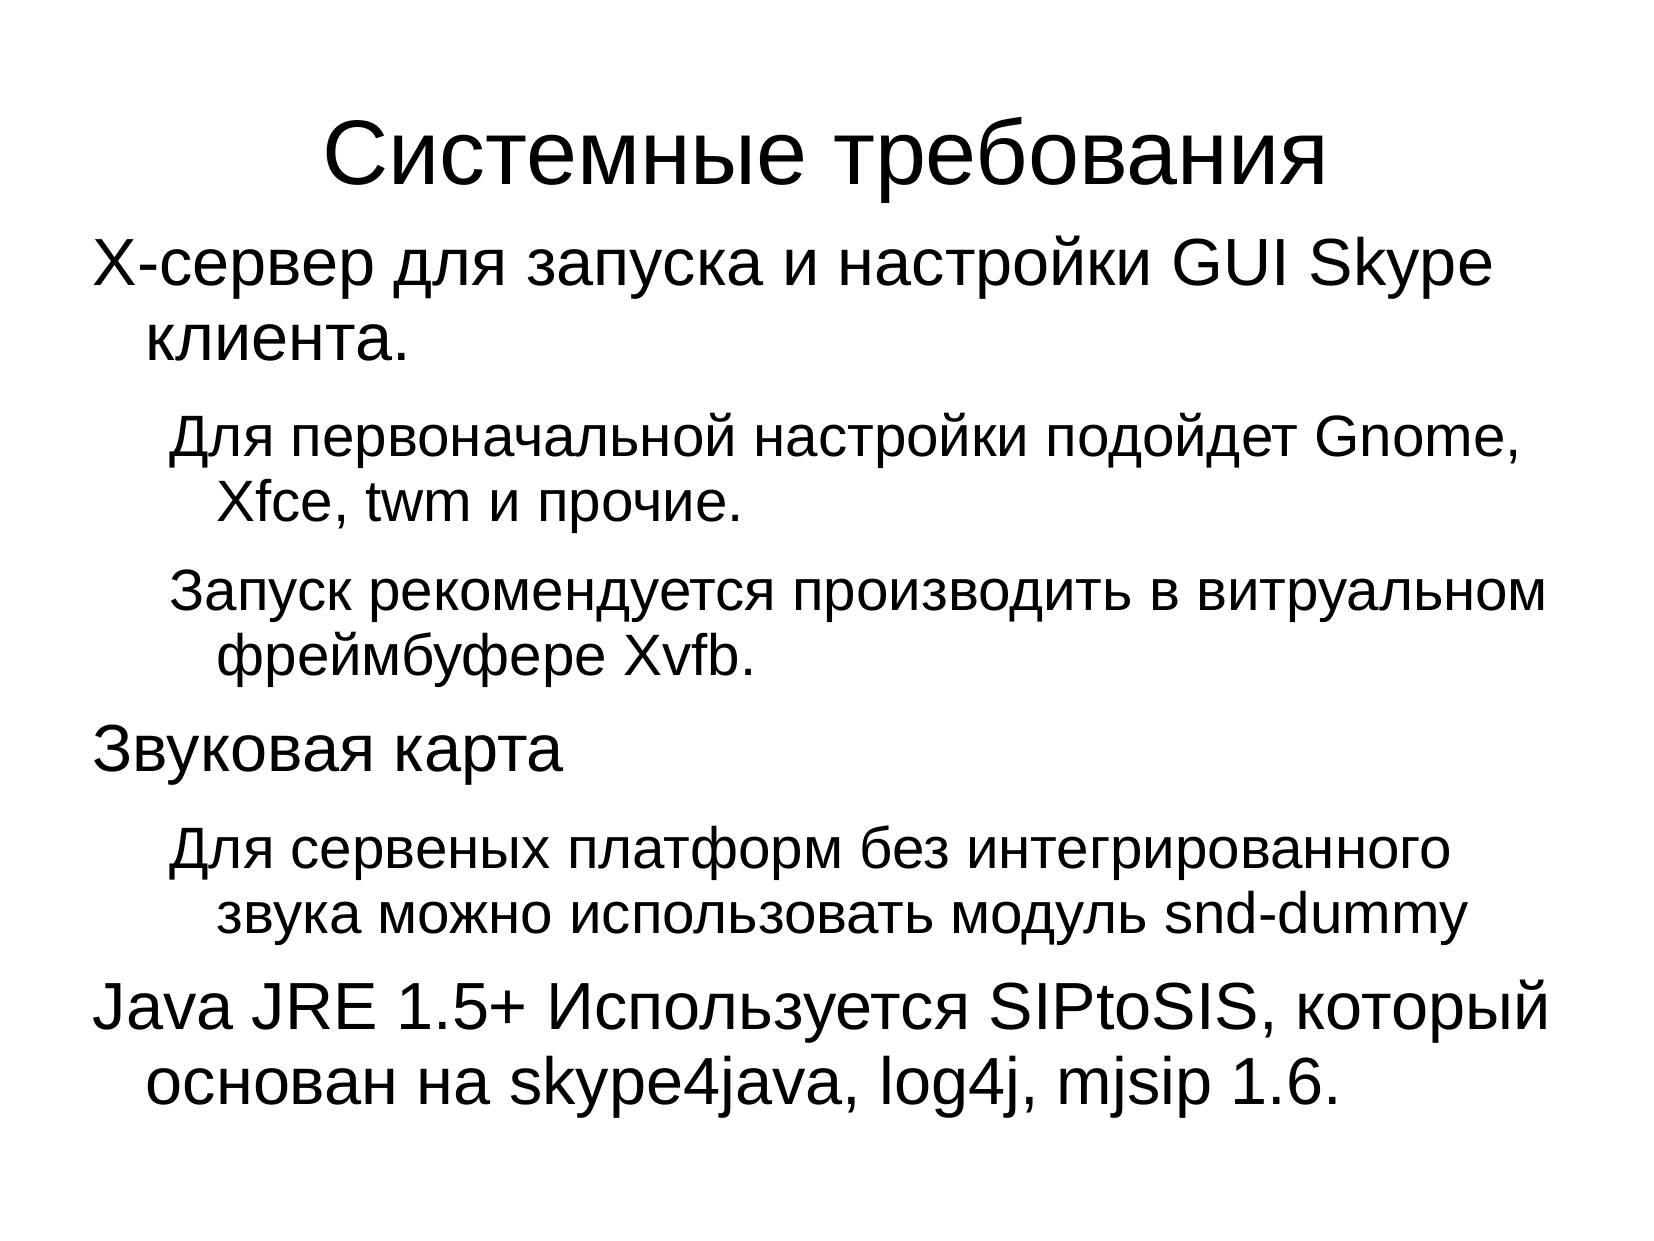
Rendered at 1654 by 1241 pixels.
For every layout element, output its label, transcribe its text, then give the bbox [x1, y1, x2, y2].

title Системные требования [82, 49, 1571, 257]
list X-сервер для запуска и настройки GUI Skype клиента. Для первоначальной настройки подойдет Gnome, Xfce, twm и прочие. Запуск рекомендуется производить в витруальном фреймбуфере Xvfb. Звуковая карта Для сервеных платформ без интегрированного звука можно использовать модуль snd-dummy Java JRE 1.5+ Используется SIPtoSIS, который основан на skype4java, log4j, mjsip 1.6. [75, 225, 1564, 1194]
